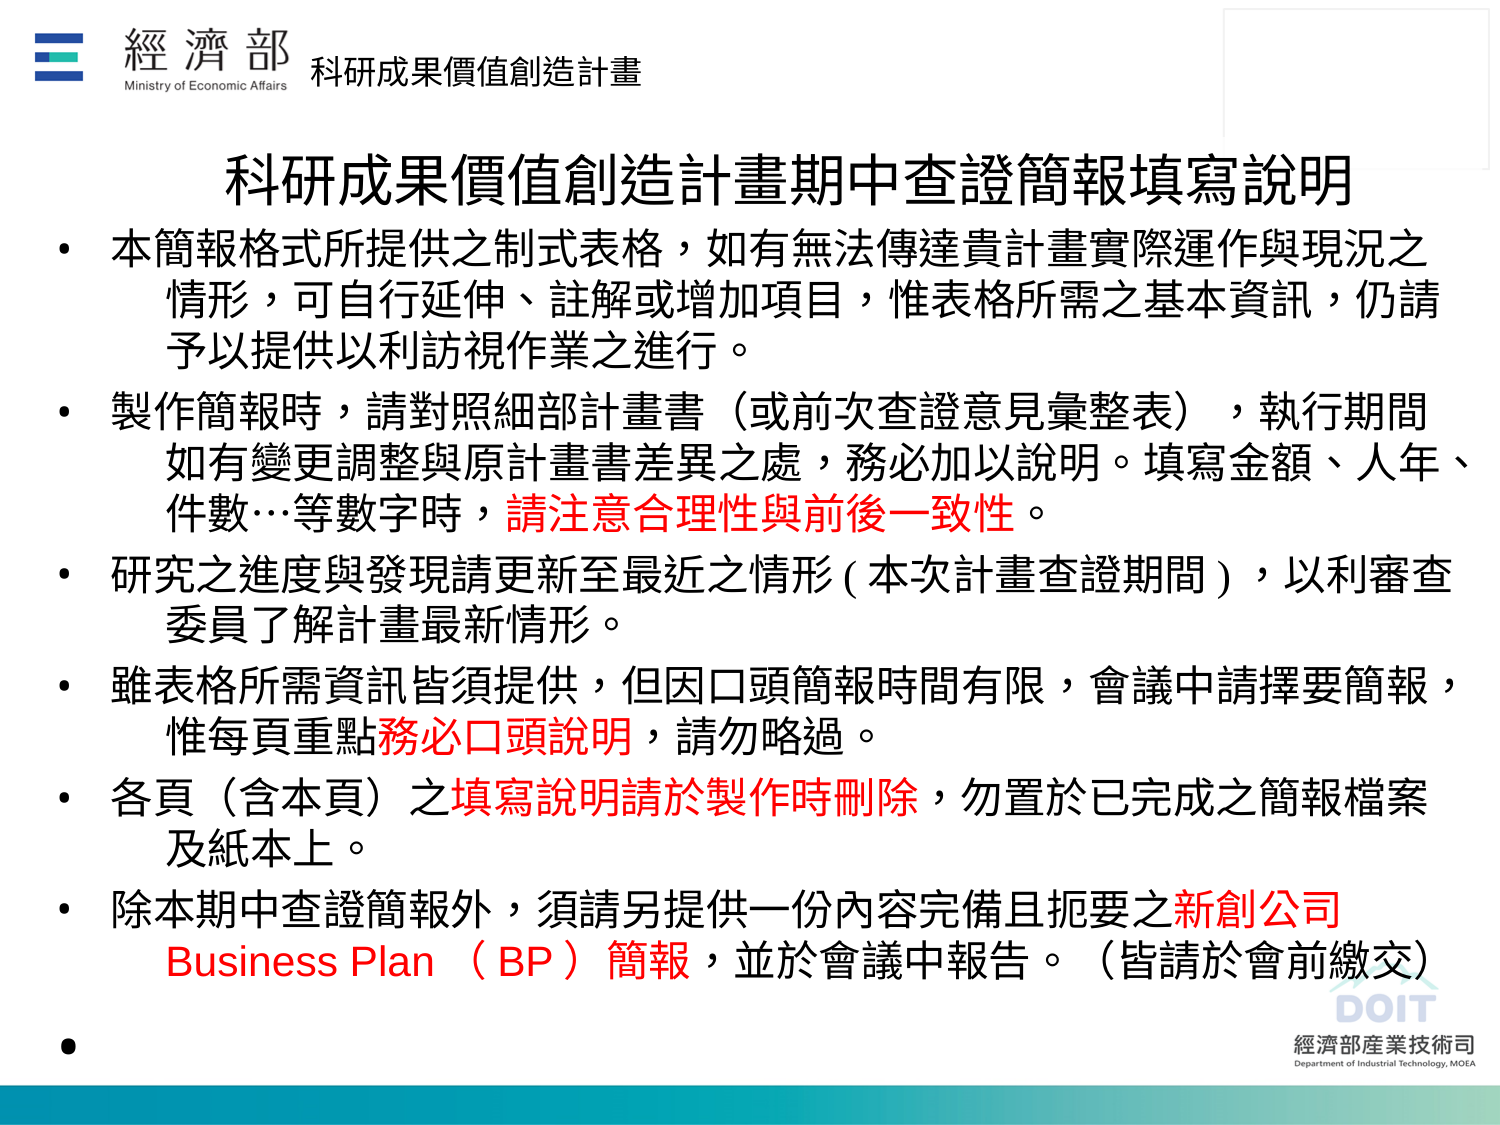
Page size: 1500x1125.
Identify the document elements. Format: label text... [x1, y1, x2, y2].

list 科研成果價值創造計畫期中查證簡報填寫說明 本簡報格式所提供之制式表格，如有無法傳達貴計畫實際運作與現況之情形，可自行延伸、註解或增加項目，惟表格所需之基本資訊，仍請予以提供以利訪視作業之進行。 製作簡報時，請對照細部計畫書（或前次查證意見彙整表），執行期間如有變更調整與原計畫書差異之處，務必加以說明。填寫金額、人年、件數…等數字時，請注意合理性與前後一致性。 研究之進度與發現請更新至最近之情形(本次計畫查證期間)，以利審查委員了解計畫最新情形。 雖表格所需資訊皆須提供，但因口頭簡報時間有限，會議中請擇要簡報，惟每頁重點務必口頭說明，請勿略過。 各頁（含本頁）之填寫說明請於製作時刪除，勿置於已完成之簡報檔案及紙本上。 除本期中查證簡報外，須請另提供一份內容完備且扼要之新創公司Business Plan（BP）簡報，並於會議中報告。（皆請於會前繳交） [41, 137, 1483, 1036]
